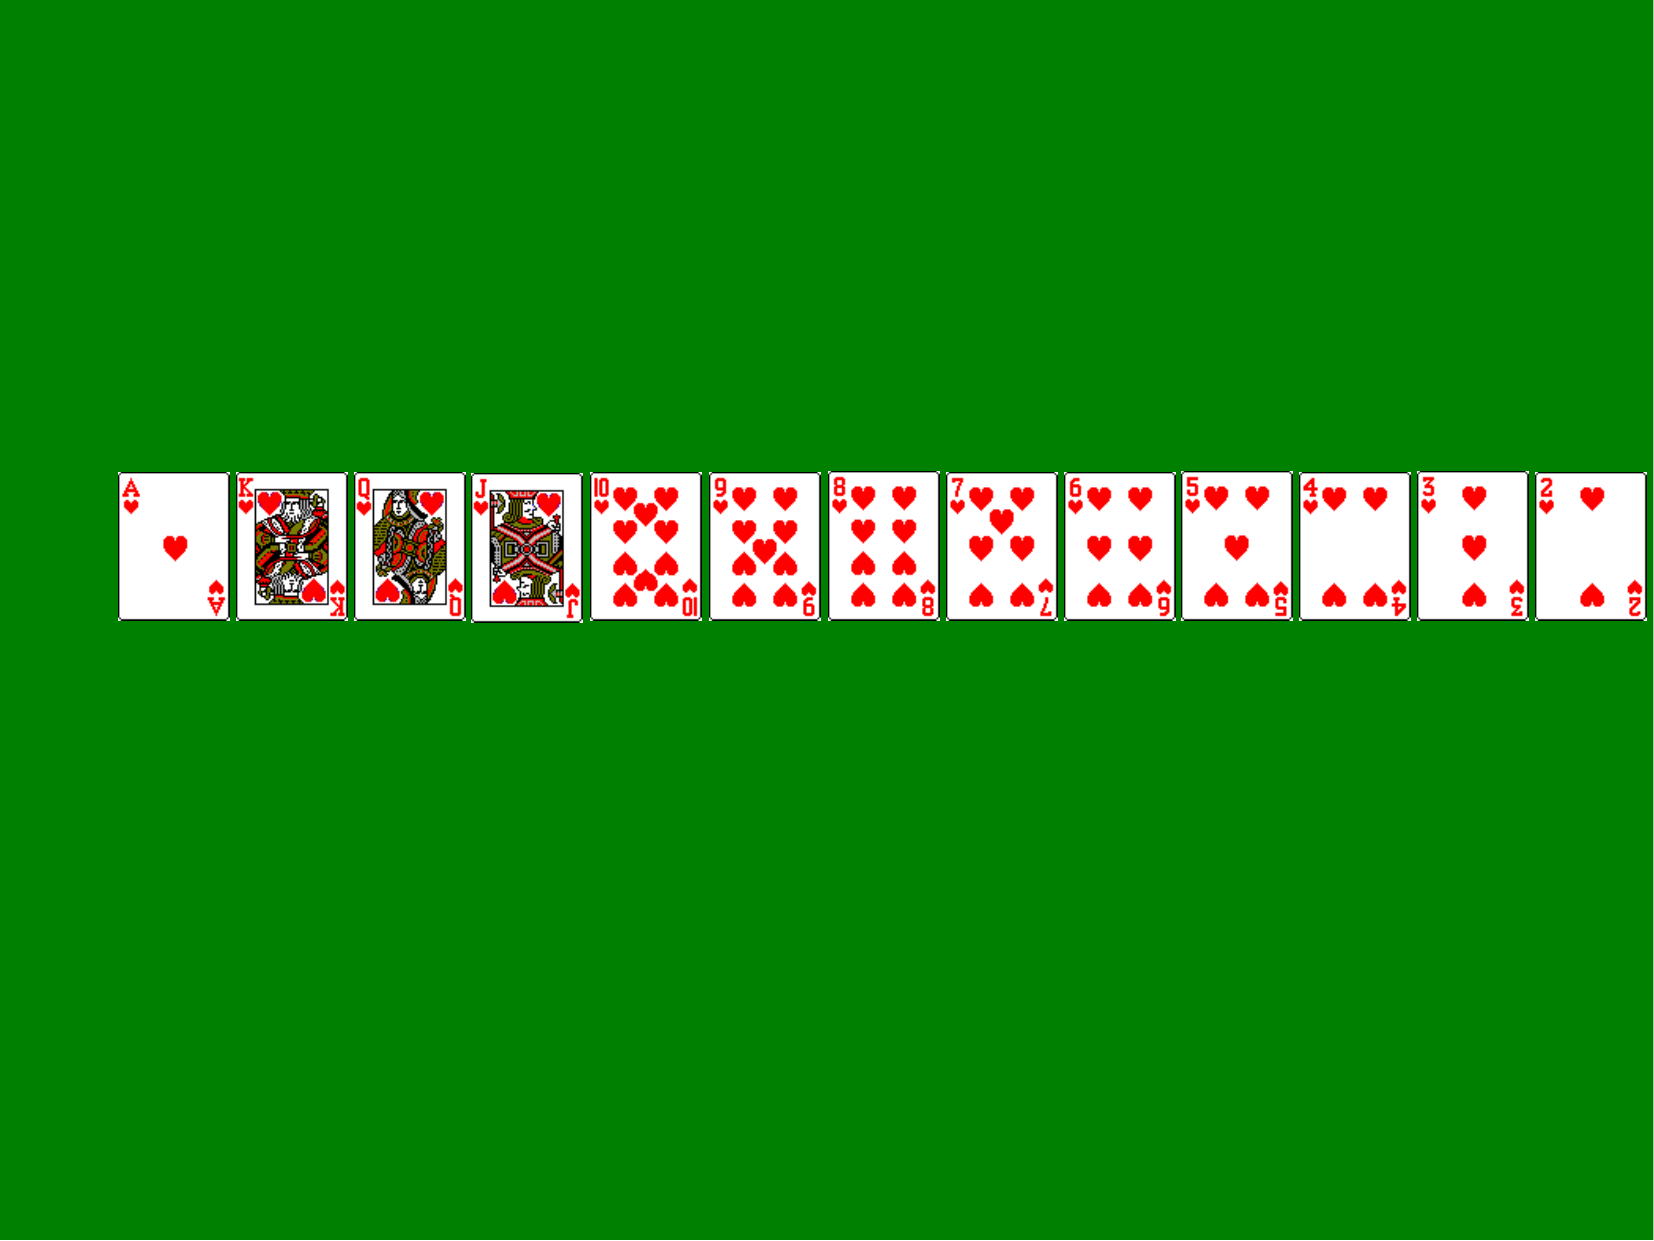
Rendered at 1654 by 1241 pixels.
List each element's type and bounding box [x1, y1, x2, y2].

picture [236, 472, 348, 621]
picture [946, 472, 1058, 621]
picture [471, 473, 583, 623]
picture [1299, 472, 1411, 621]
picture [709, 472, 821, 621]
picture [1417, 471, 1529, 621]
picture [1064, 472, 1176, 621]
picture [1535, 472, 1647, 621]
picture [590, 472, 702, 621]
picture [118, 472, 230, 621]
picture [354, 472, 466, 621]
picture [1181, 471, 1293, 621]
picture [828, 471, 940, 621]
